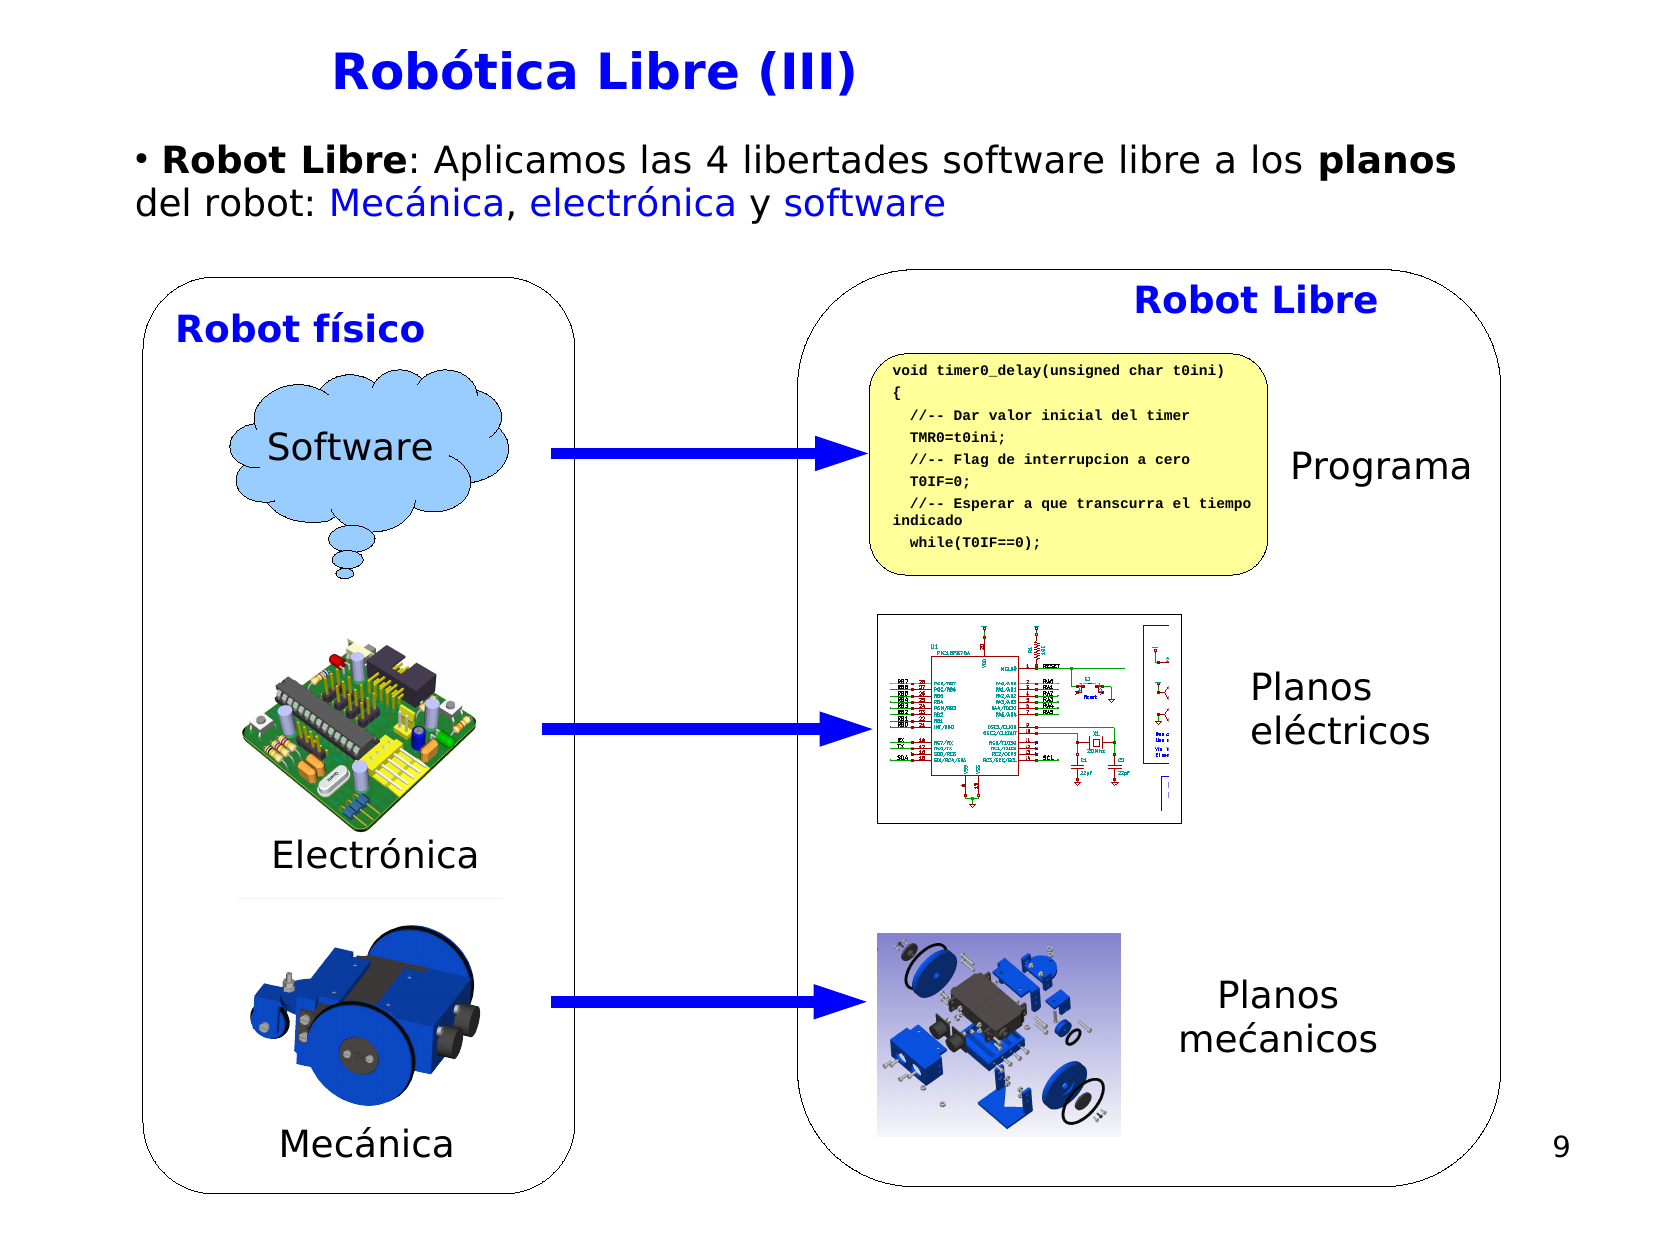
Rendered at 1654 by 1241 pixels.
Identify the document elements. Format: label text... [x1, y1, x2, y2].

text_box [797, 269, 1501, 1187]
text_box Robot Libre: Aplicamos las 4 libertades software libre a los planos del robot: Mecánica, electrónica y software [120, 131, 1482, 262]
text_box Programa [1275, 437, 1488, 496]
picture [237, 898, 503, 1121]
picture [877, 933, 1121, 1137]
text_box Software [252, 418, 449, 477]
picture [239, 634, 479, 836]
text_box Electrónica [256, 826, 495, 886]
text_box void timer0_delay(unsigned char t0ini) { //-- Dar valor inicial del timer TMR0=t0ini; //-- Flag de interrupcion a cero T0IF=0; //-- Esperar a que transcurra el tiempo indicado while(T0IF==0); [877, 356, 1345, 571]
text_box Robótica Libre (III) [317, 35, 919, 109]
text_box Planos eléctricos [1235, 658, 1446, 761]
text_box Robot Libre [1118, 271, 1394, 330]
text_box Mecánica [263, 1115, 471, 1174]
text_box Planos mećanicos [1163, 966, 1394, 1069]
picture [884, 620, 1169, 811]
text_box [142, 277, 575, 1194]
text_box Robot físico [160, 300, 441, 360]
